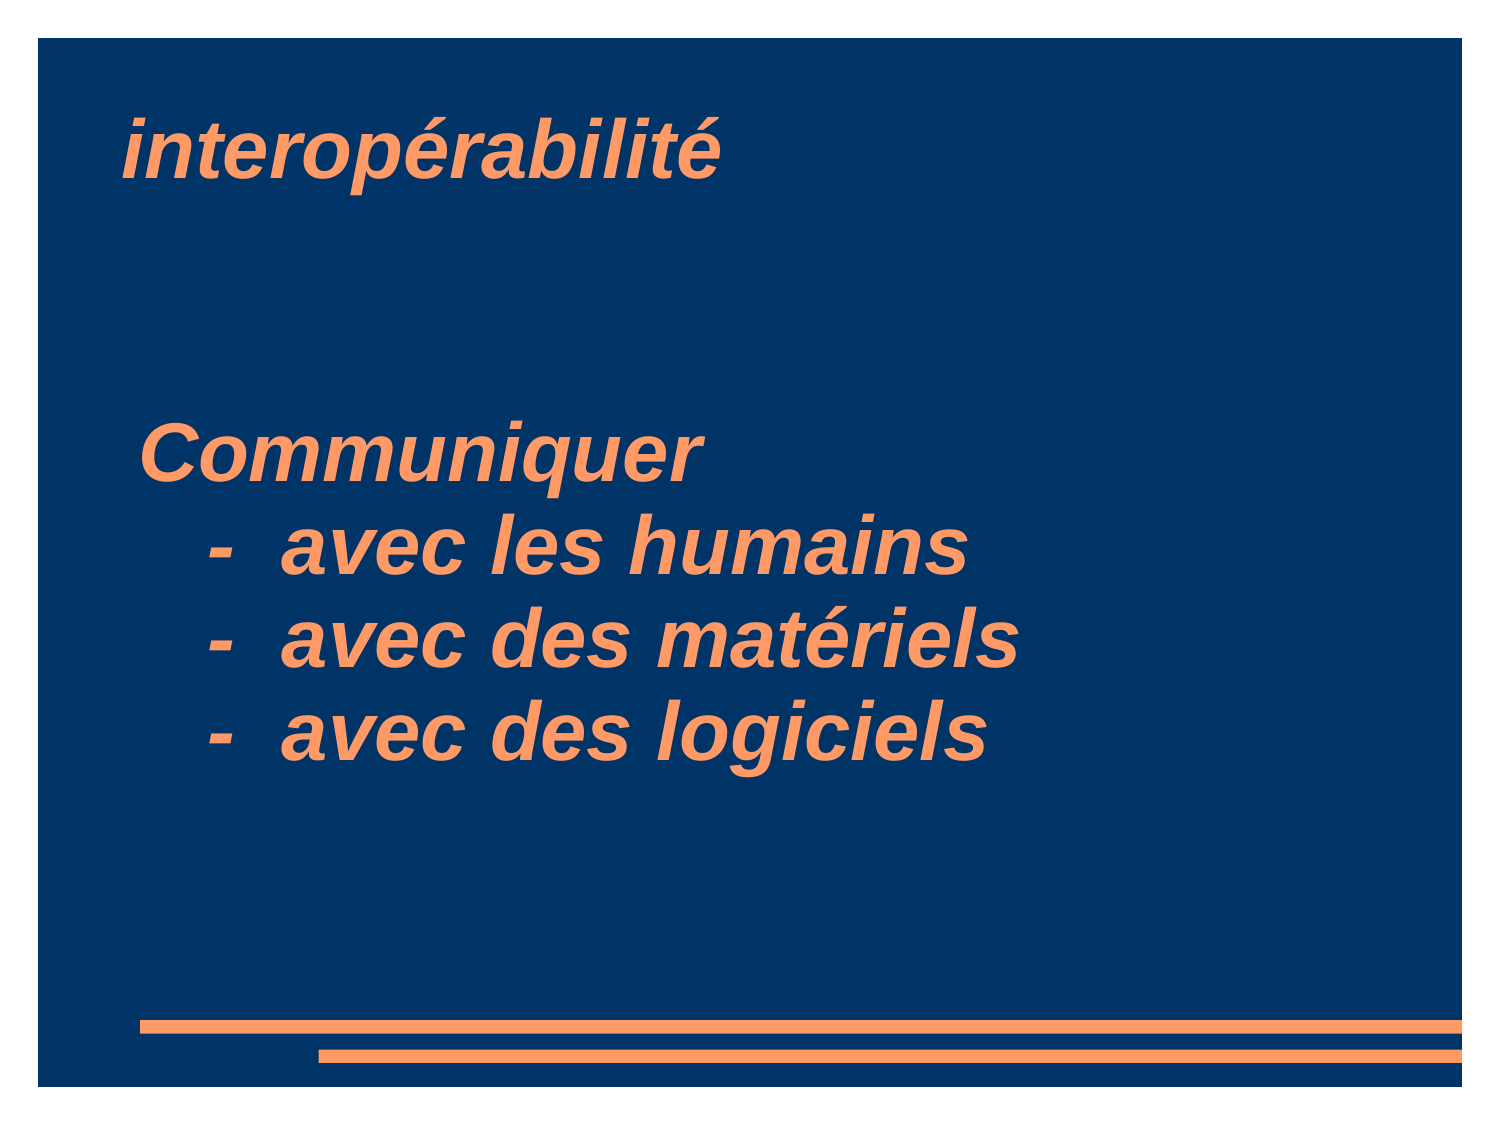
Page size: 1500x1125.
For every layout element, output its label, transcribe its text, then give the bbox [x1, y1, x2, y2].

text_box Communiquer - avec les humains - avec des matériels - avec des logiciels [138, 346, 1418, 838]
title interopérabilité [121, 46, 1500, 254]
